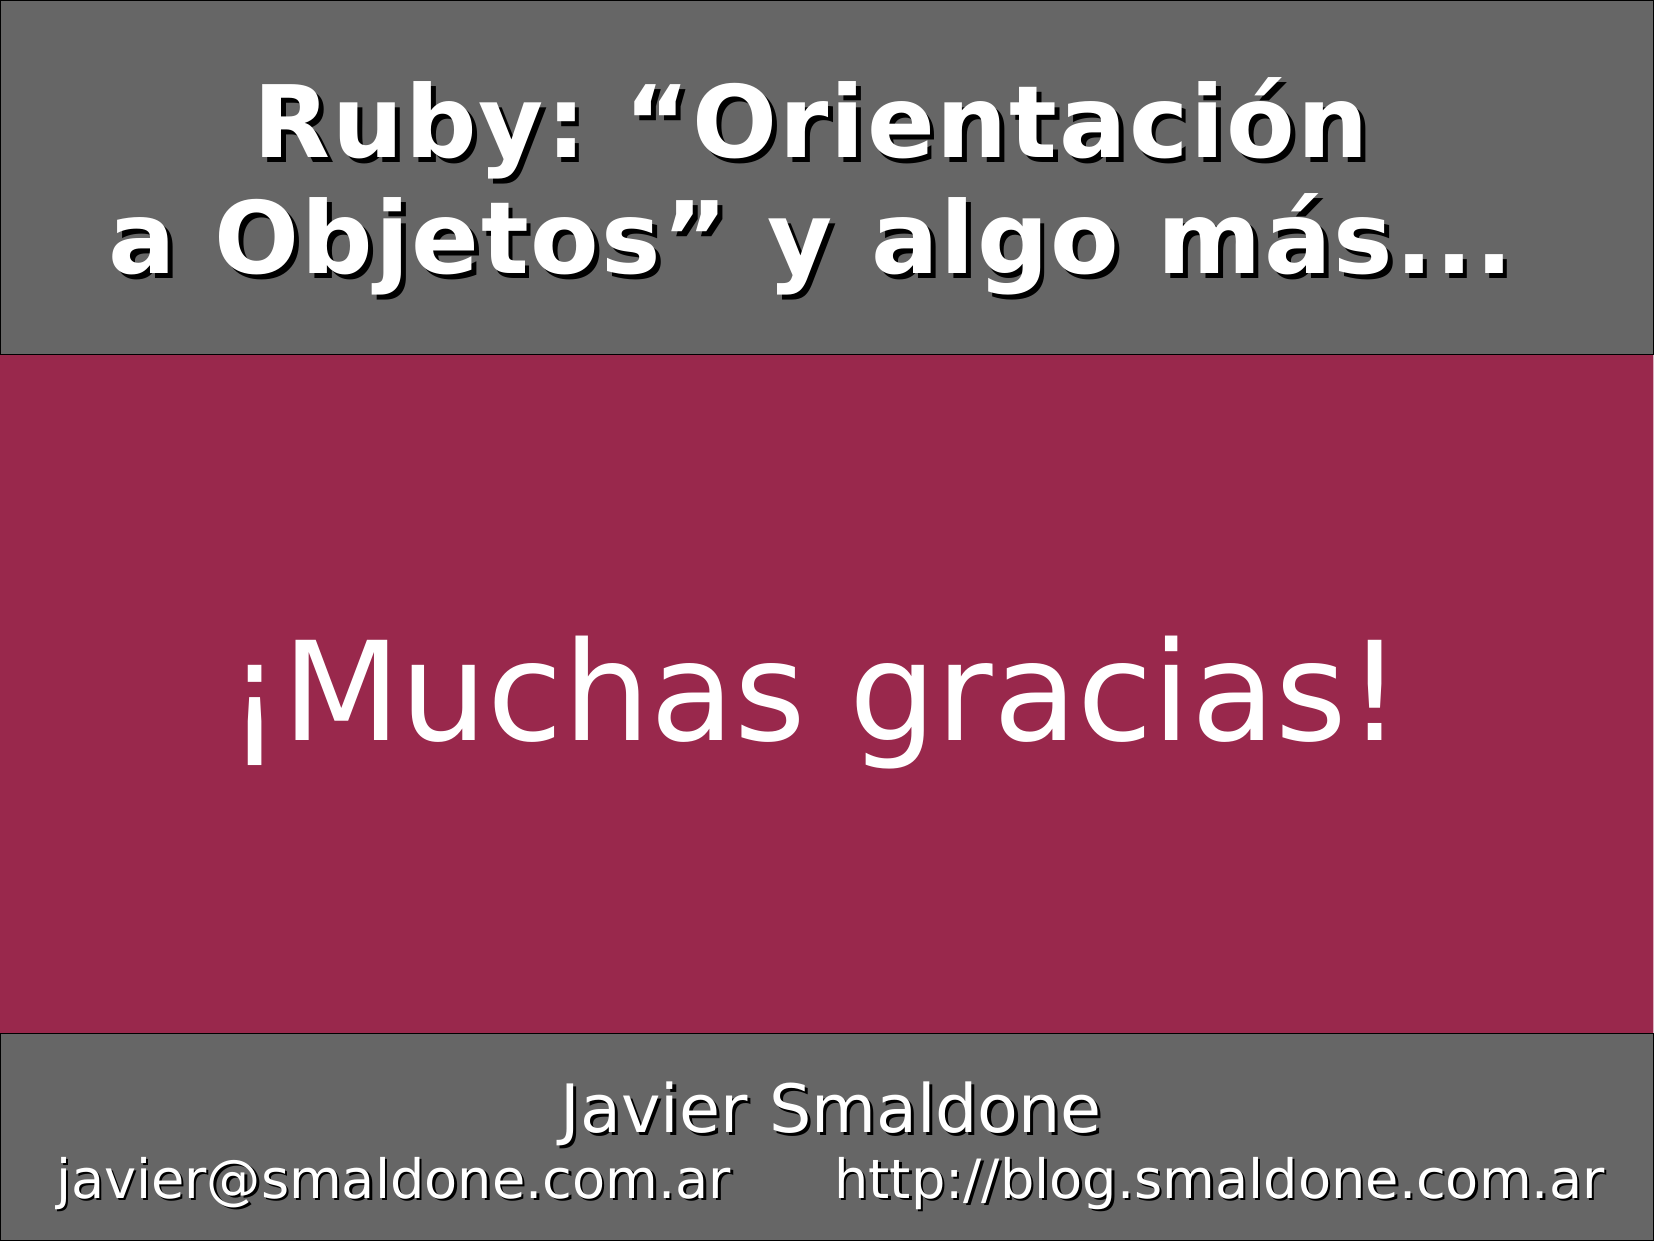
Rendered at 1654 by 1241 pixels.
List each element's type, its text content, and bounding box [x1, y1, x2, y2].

text_box [0, 1033, 1654, 1241]
text_box Javier Smaldone javier@smaldone.com.ar http://blog.smaldone.com.ar [41, 1062, 1636, 1219]
text_box ¡Muchas gracias! [212, 605, 1430, 821]
text_box Ruby: “Orientación a Objetos” y algo más... [93, 57, 1536, 325]
text_box [0, 0, 1654, 355]
